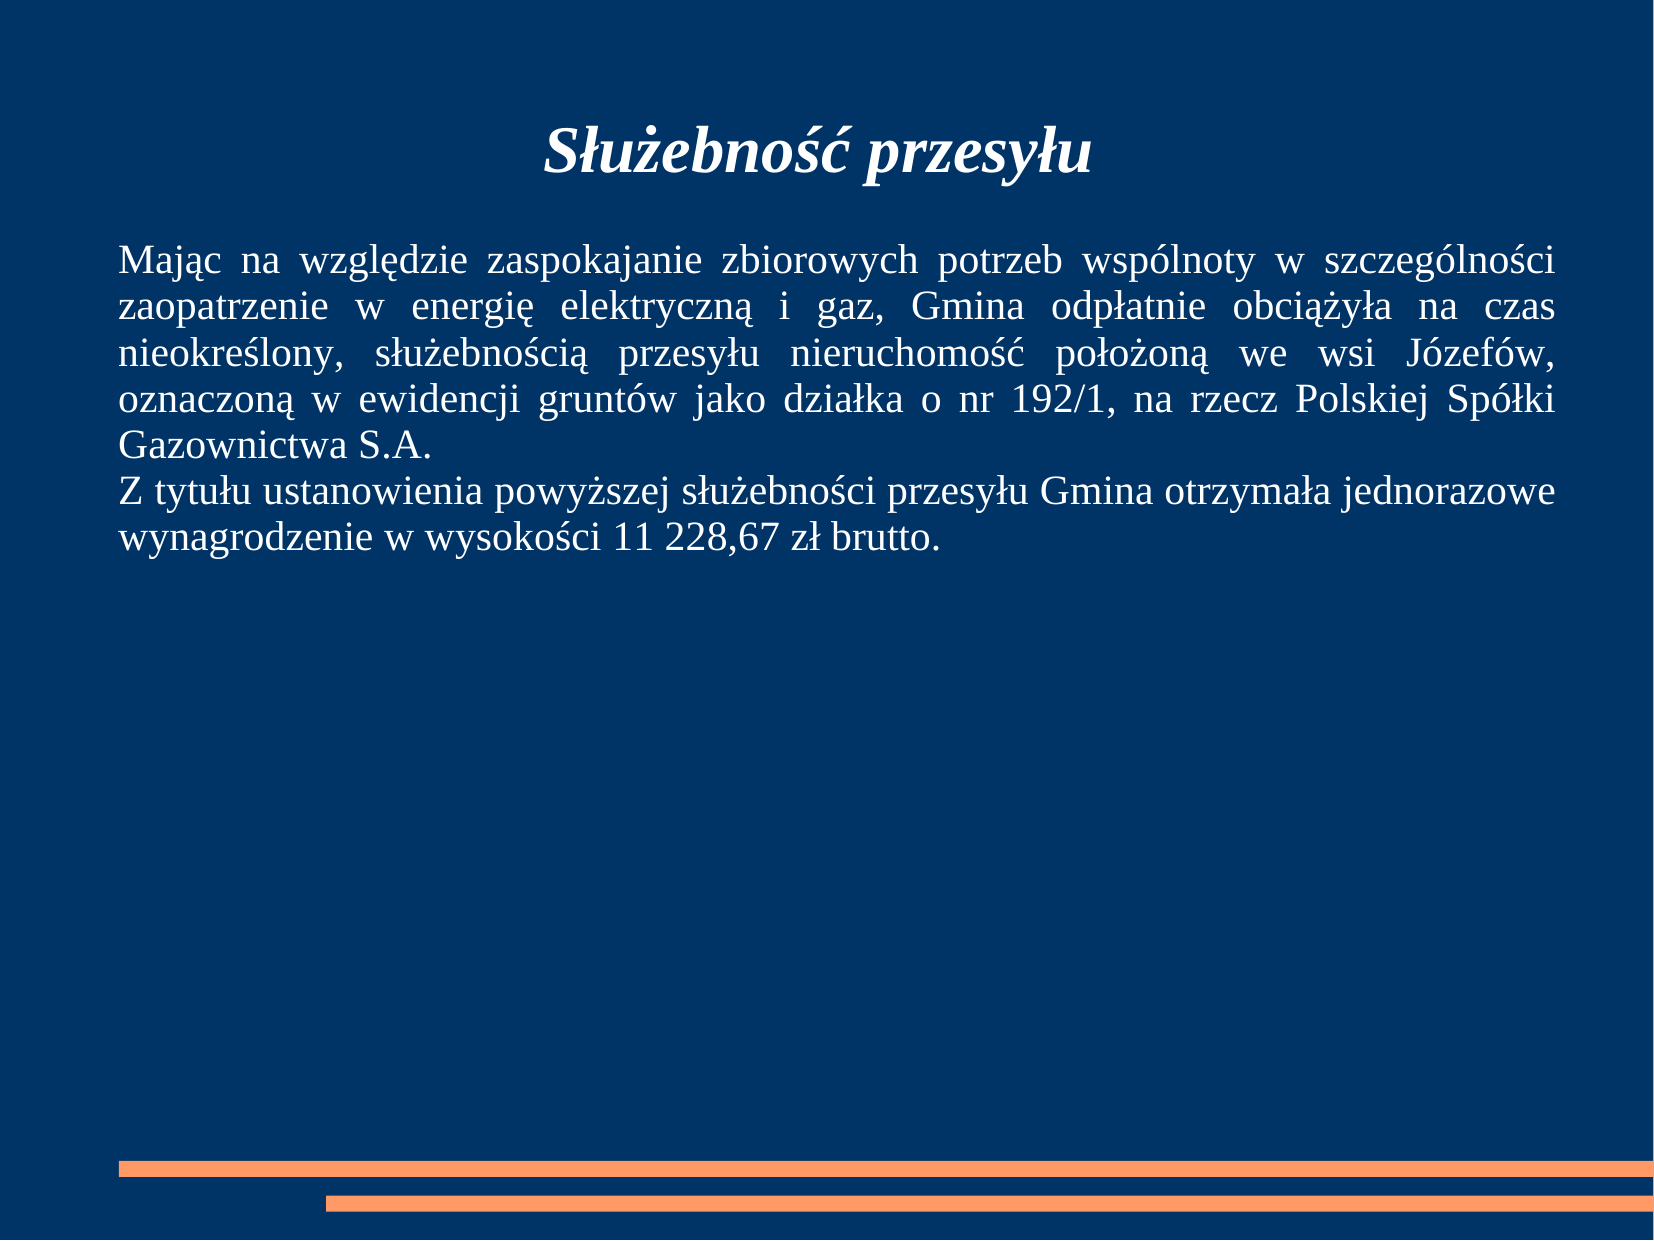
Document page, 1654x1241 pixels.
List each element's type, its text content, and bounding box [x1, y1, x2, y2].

list Mając na względzie zaspokajanie zbiorowych potrzeb wspólnoty w szczególności zaopatrzenie w energię elektryczną i gaz, Gmina odpłatnie obciążyła na czas nieokreślony, służebnością przesyłu nieruchomość położoną we wsi Józefów, oznaczoną w ewidencji gruntów jako działka o nr 192/1, na rzecz Polskiej Spółki Gazownictwa S.A. Z tytułu ustanowienia powyższej służebności przesyłu Gmina otrzymała jednorazowe wynagrodzenie w wysokości 11 228,67 zł brutto. [118, 236, 1558, 1047]
title Służebność przesyłu [121, 46, 1534, 236]
